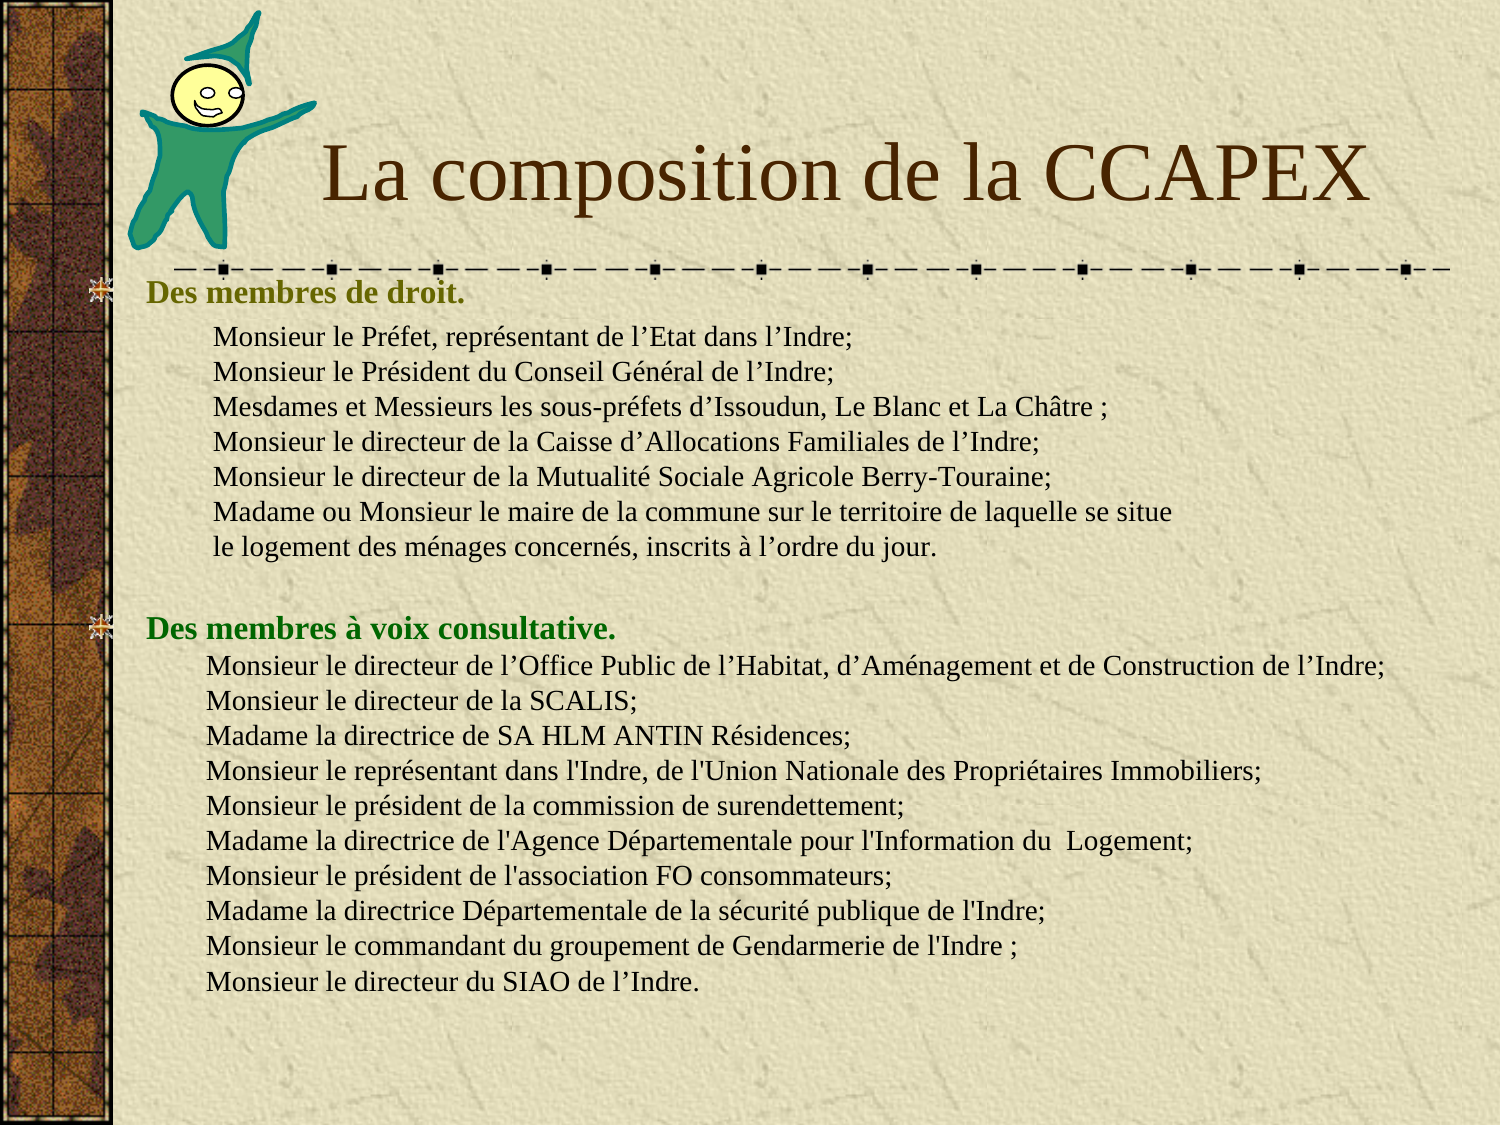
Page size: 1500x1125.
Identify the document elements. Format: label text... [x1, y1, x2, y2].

text_box [186, 12, 259, 85]
picture [0, 0, 1500, 1125]
title La composition de la CCAPEX [307, 36, 1486, 225]
text_box [172, 65, 244, 126]
text_box [129, 102, 315, 249]
list Des membres de droit. Monsieur le Préfet, représentant de l’Etat dans l’Indre; Monsieur le Président du Conseil Général de l’Indre; Mesdames et Messieurs les sous-préfets d’Issoudun, Le Blanc et La Châtre ; Monsieur le directeur de la Caisse d’Allocations Familiales de l’Indre; Monsieur le directeur de la Mutualité Sociale Agricole Berry-Touraine; Madame ou Monsieur le maire de la commune sur le territoire de laquelle se situe le logement des ménages concernés, inscrits à l’ordre du jour. Des membres à voix consultative. Monsieur le directeur de l’Office Public de l’Habitat, d’Aménagement et de Construction de l’Indre; Monsieur le directeur de la SCALIS; Madame la directrice de SA HLM ANTIN Résidences; Monsieur le représentant dans l'Indre, de l'Union Nationale des Propriétaires Immobiliers; Monsieur le président de la commission de surendettement; Madame la directrice de l'Agence Départementale pour l'Information du Logement; Monsieur le président de l'association FO consommateurs; Madame la directrice Départementale de la sécurité publique de l'Indre; Monsieur le commandant du groupement de Gendarmerie de l'Indre ; Monsieur le directeur du SIAO de l’Indre. [75, 262, 1426, 1045]
